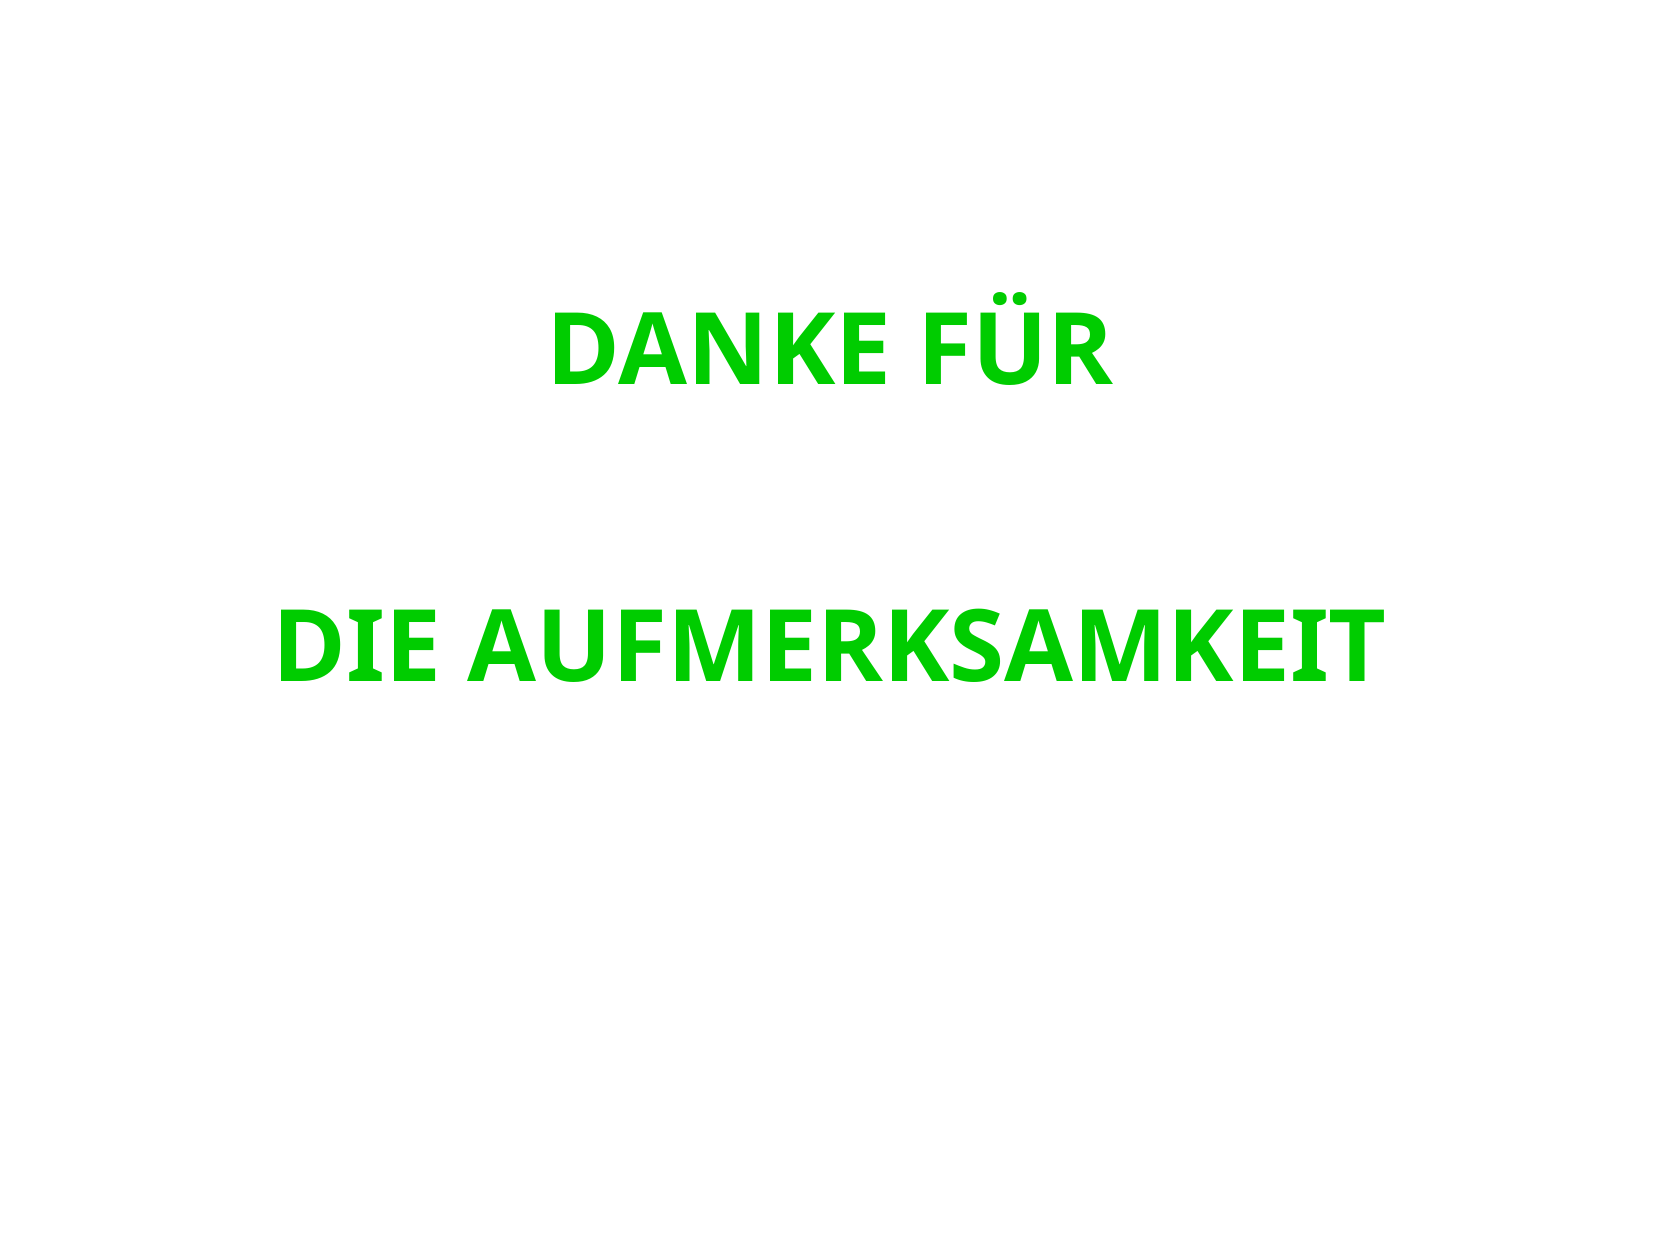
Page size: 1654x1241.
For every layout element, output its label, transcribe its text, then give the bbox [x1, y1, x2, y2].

list DANKE FÜR DIE AUFMERKSAMKEIT [82, 290, 1571, 1010]
